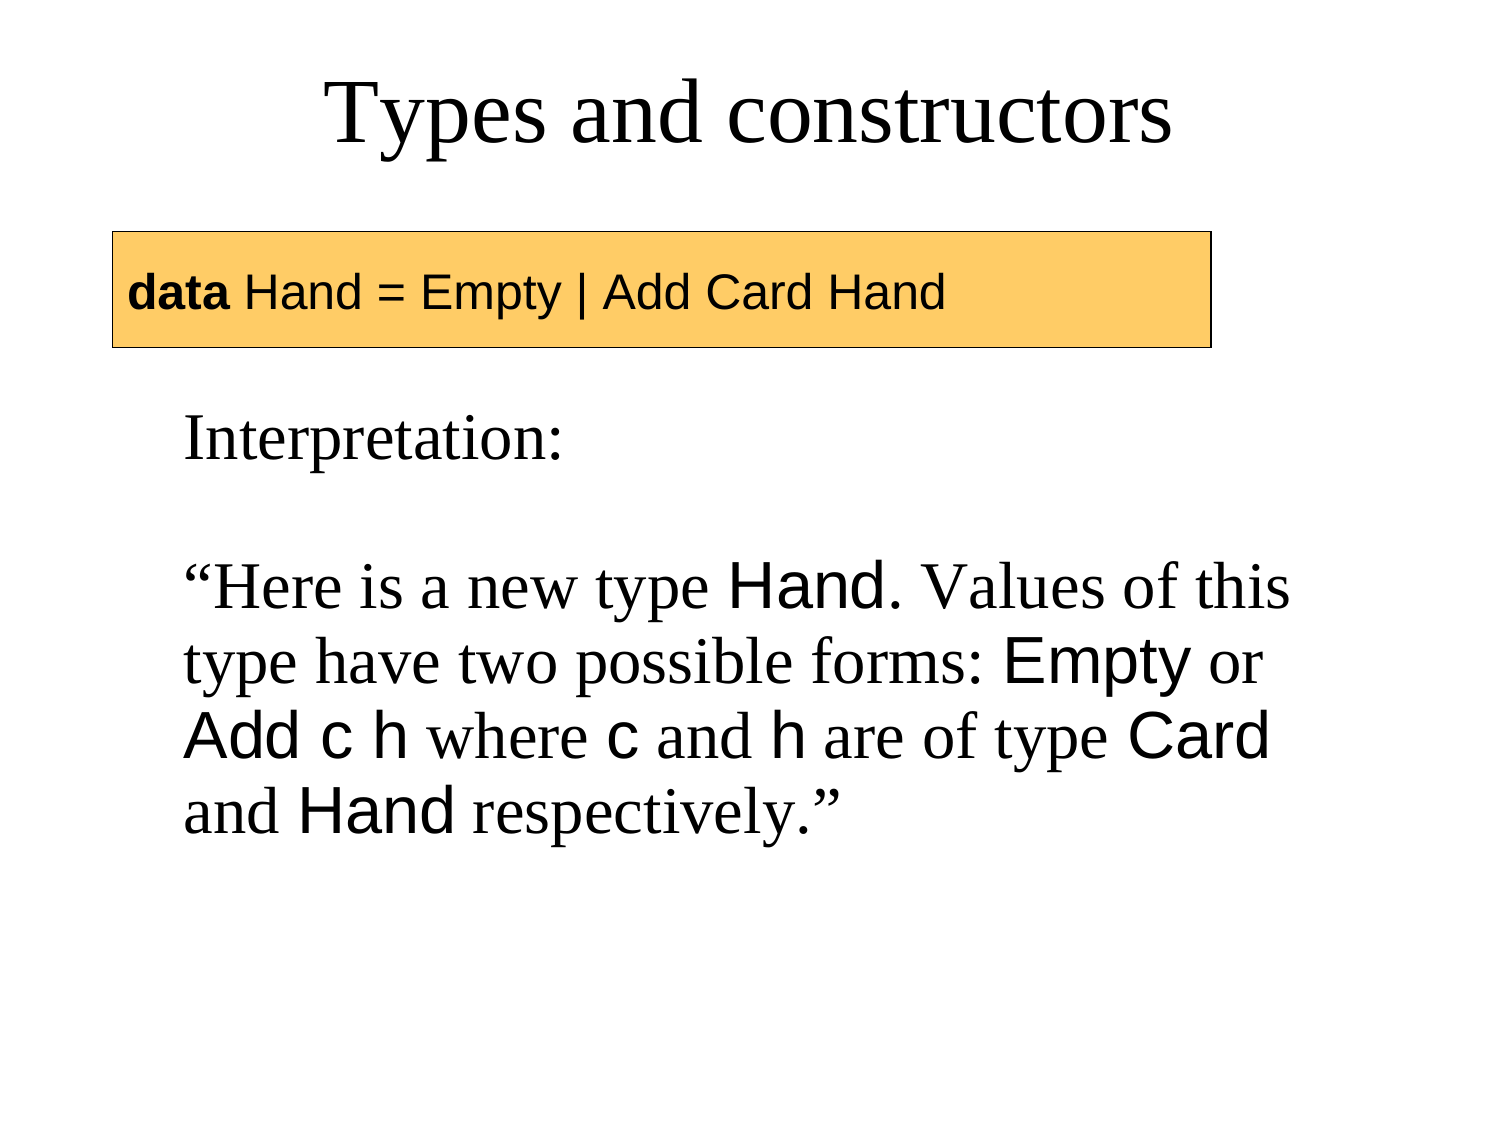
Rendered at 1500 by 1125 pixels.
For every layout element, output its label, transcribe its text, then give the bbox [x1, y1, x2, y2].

text_box data Hand = Empty | Add Card Hand [112, 231, 1211, 348]
title Types and constructors [112, 17, 1388, 205]
list Interpretation: “Here is a new type Hand. Values of this type have two possible forms: Empty or Add c h where c and h are of type Card and Hand respectively.” [112, 392, 1388, 996]
